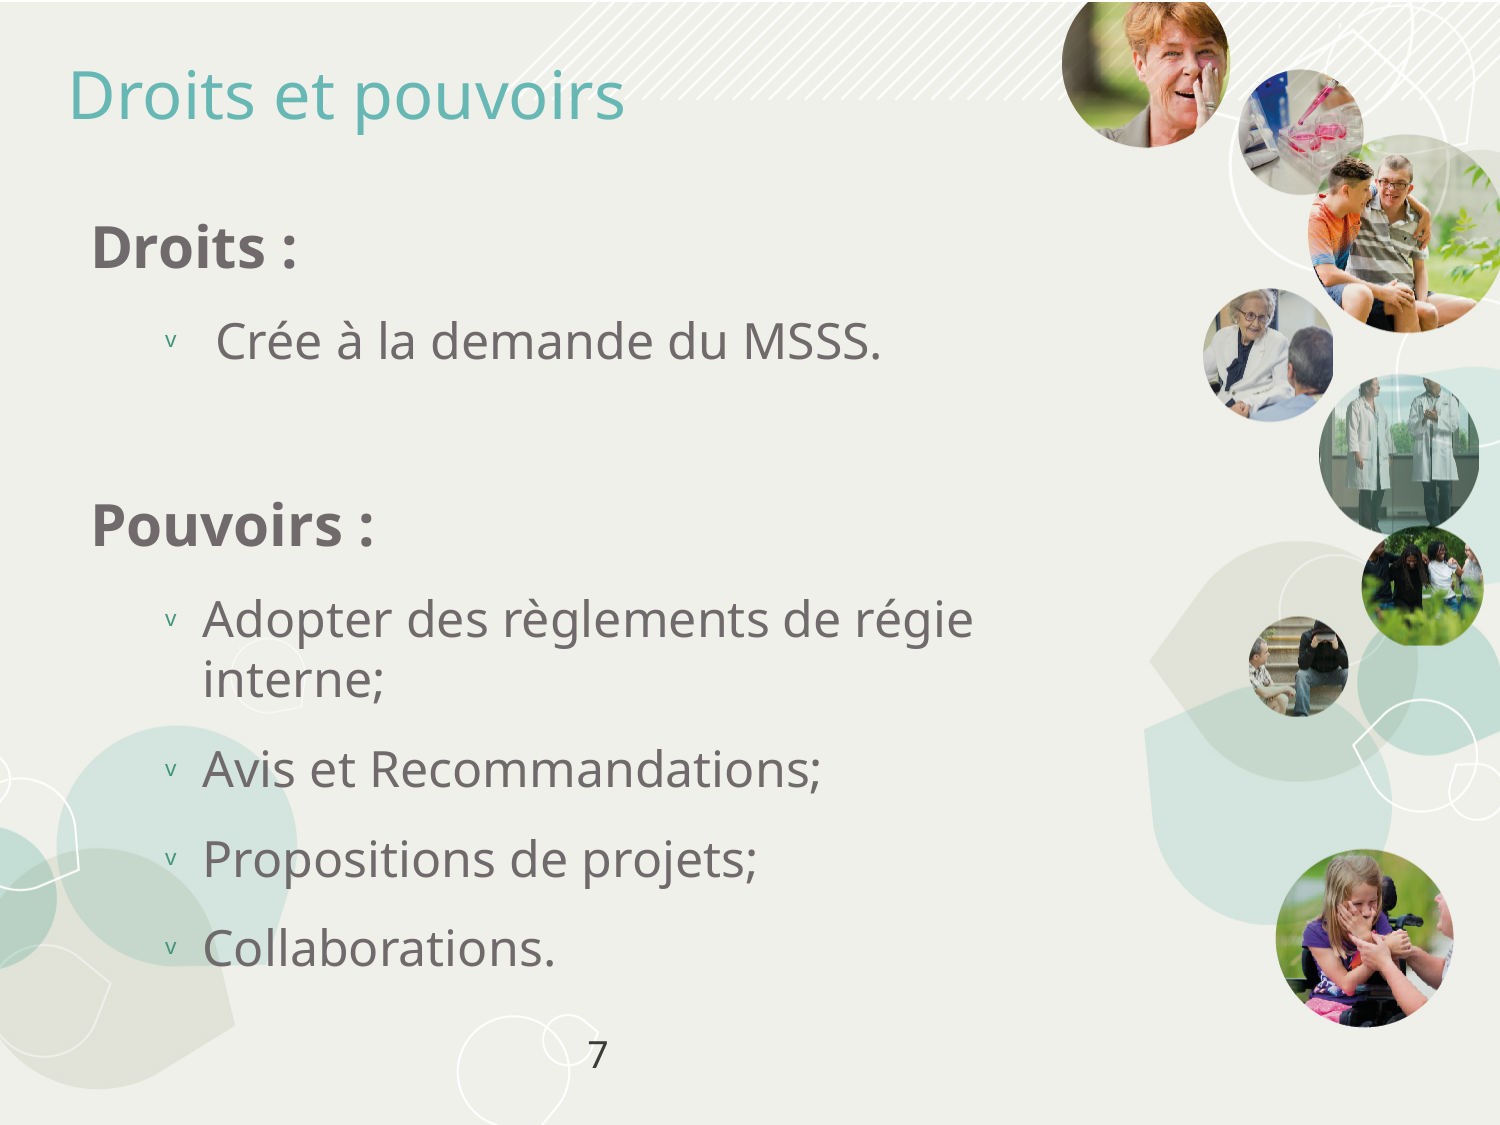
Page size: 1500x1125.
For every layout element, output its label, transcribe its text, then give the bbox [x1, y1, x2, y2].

list Droits : Crée à la demande du MSSS. Pouvoirs : Adopter des règlements de régie interne; Avis et Recommandations; Propositions de projets; Collaborations. [0, 202, 1123, 988]
picture [0, 2, 1500, 1125]
slide_number <numéro> [572, 1023, 923, 1084]
title Droits et pouvoirs [53, 45, 775, 197]
